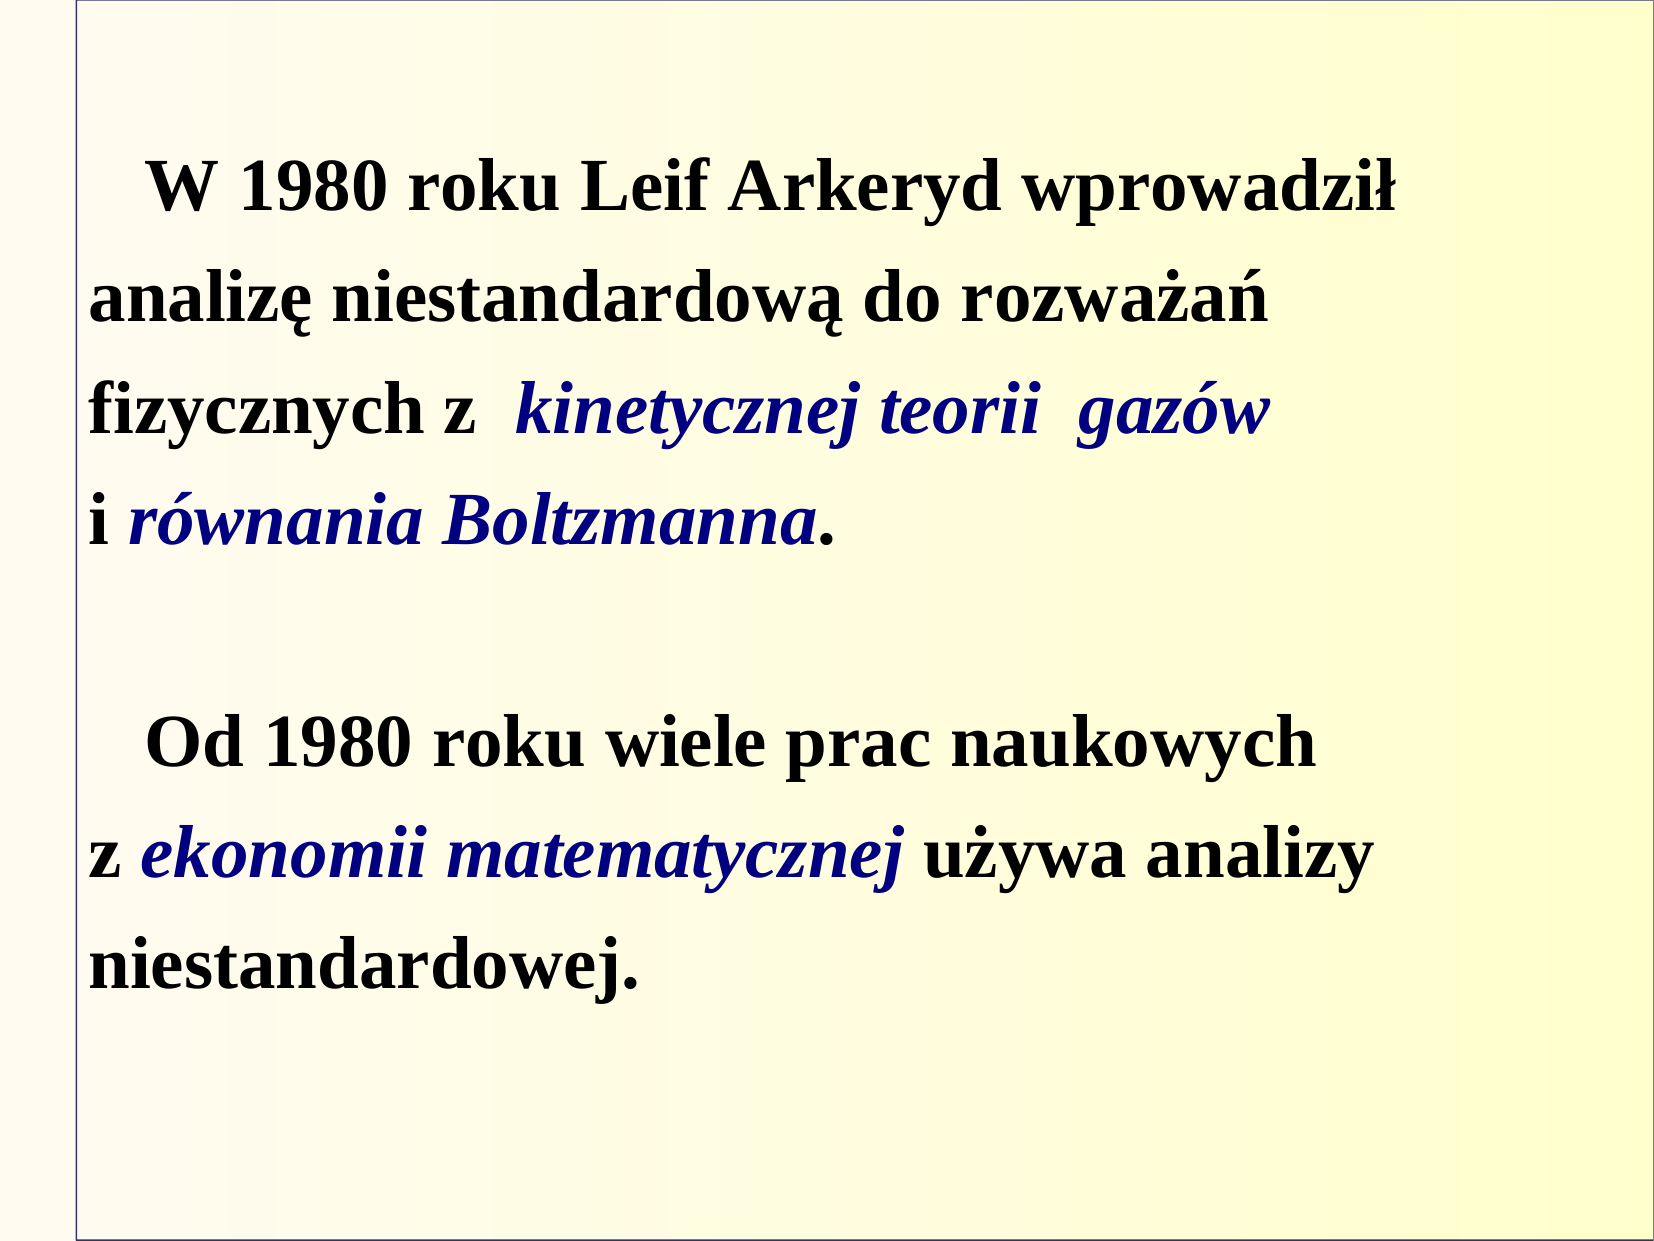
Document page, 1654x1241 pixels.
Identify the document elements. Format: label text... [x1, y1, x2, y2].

picture [0, 0, 75, 1241]
list [82, 290, 1571, 1095]
title W 1980 roku Leif Arkeryd wprowadził analizę niestandardową do rozważań fizycznych z kinetycznej teorii gazów i równania Boltzmanna. Od 1980 roku wiele prac naukowych z ekonomii matematycznej używa analizy niestandardowej. [88, 0, 1577, 1146]
